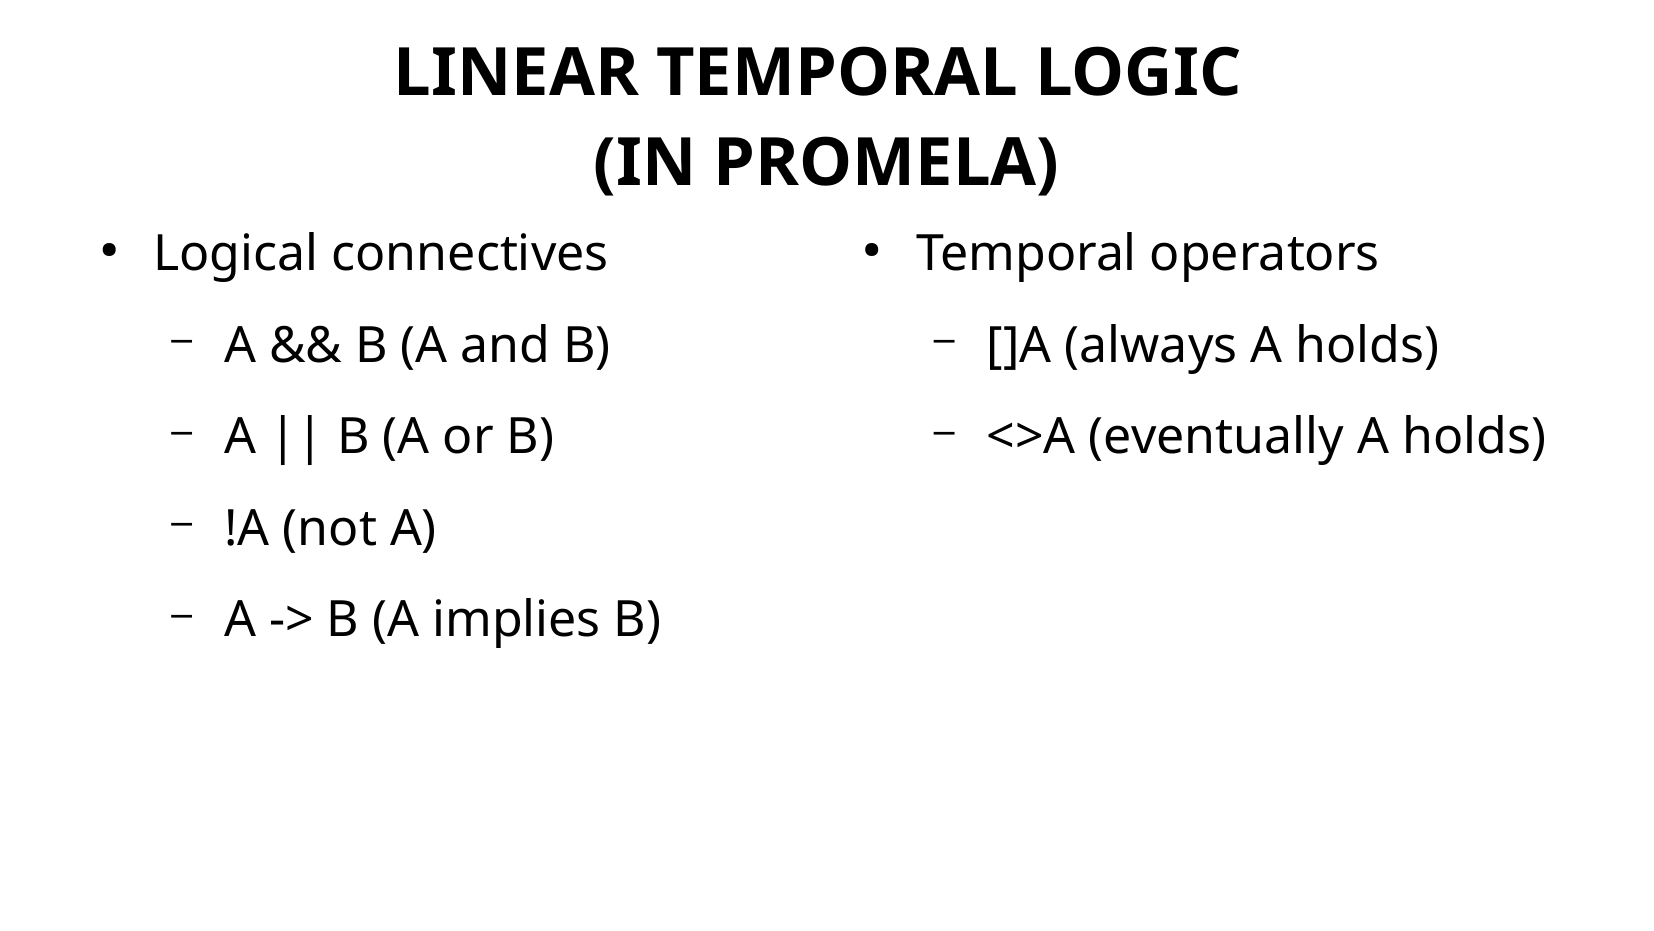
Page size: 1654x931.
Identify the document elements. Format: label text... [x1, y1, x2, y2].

title LINEAR TEMPORAL LOGIC (IN PROMELA) [82, 33, 1571, 196]
list Temporal operators []A (always A holds) <>A (eventually A holds) [845, 217, 1654, 757]
list Logical connectives A && B (A and B) A || B (A or B) !A (not A) A -> B (A implies B) [82, 217, 809, 757]
